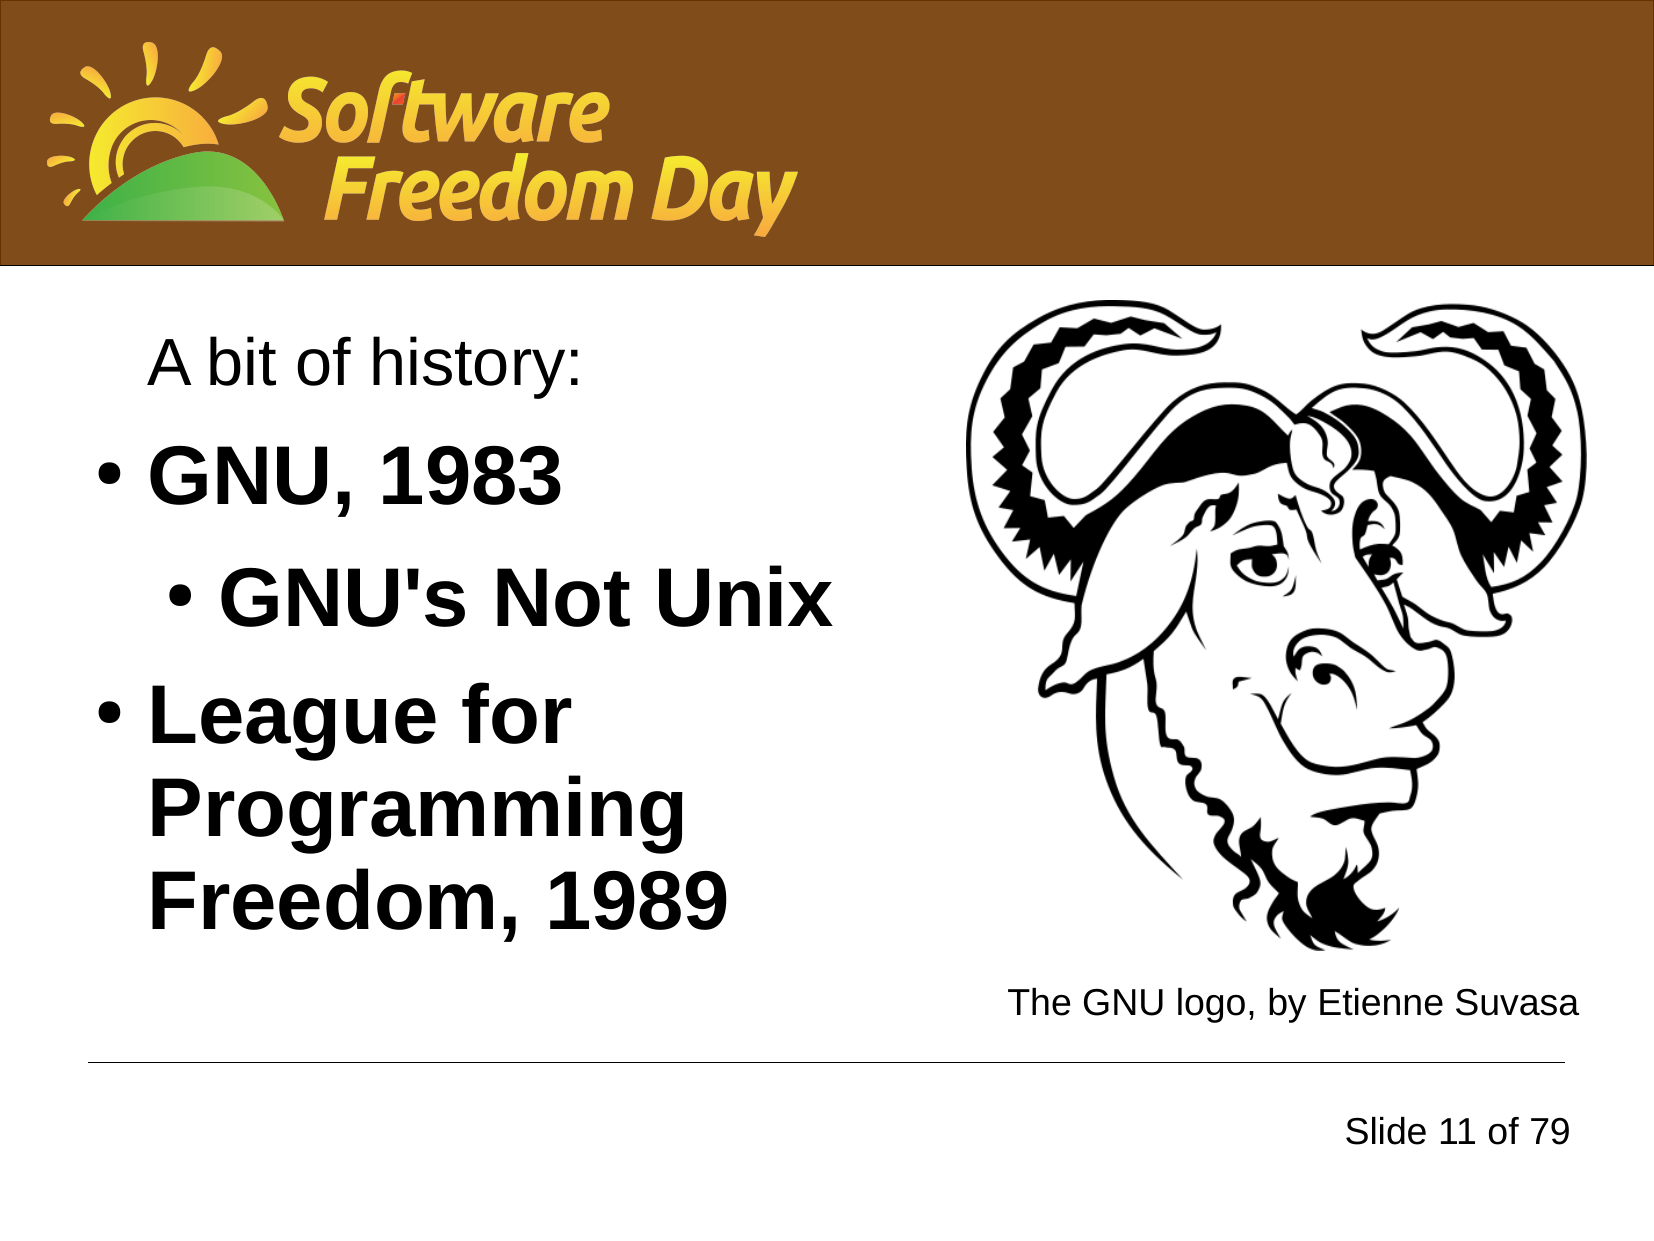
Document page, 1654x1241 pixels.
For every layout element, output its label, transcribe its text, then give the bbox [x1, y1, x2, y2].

picture [47, 42, 798, 237]
picture [966, 300, 1587, 951]
list A bit of history: GNU, 1983 GNU's Not Unix League for Programming Freedom, 1989 [76, 324, 945, 1045]
text_box The GNU logo, by Etienne Suvasa [992, 974, 1595, 1061]
